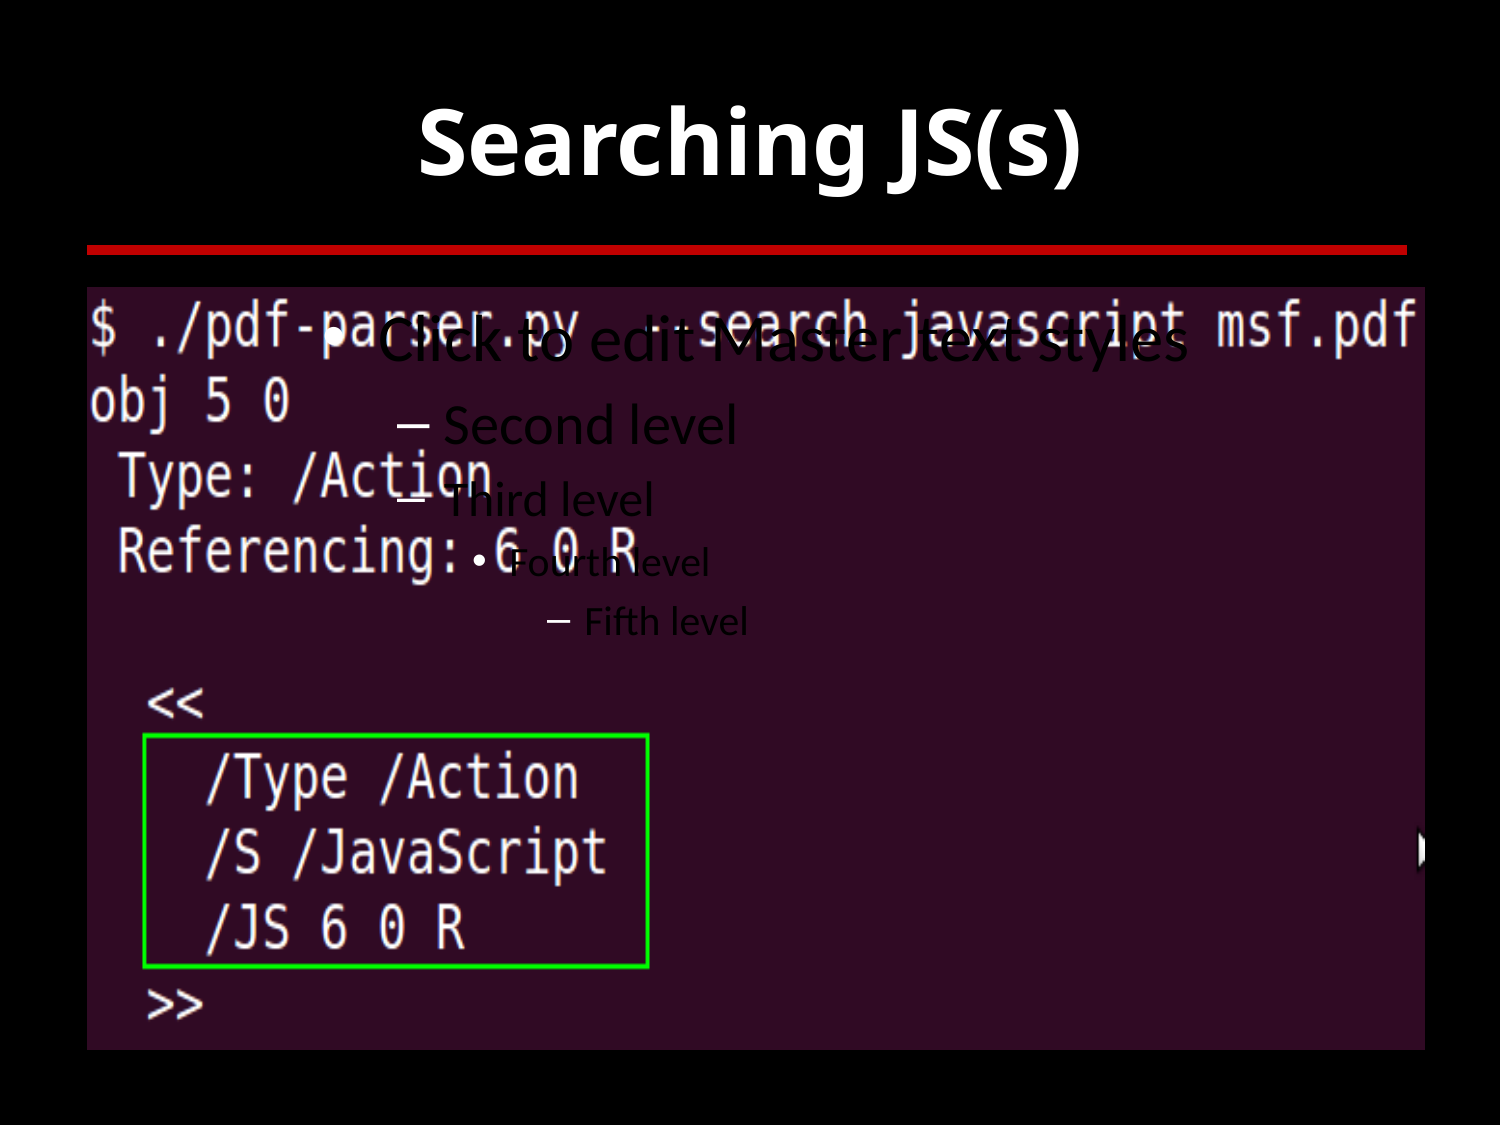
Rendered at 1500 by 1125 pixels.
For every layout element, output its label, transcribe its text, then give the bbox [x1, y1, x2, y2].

title Searching JS(s) [75, 45, 1425, 233]
picture [87, 287, 1425, 1050]
